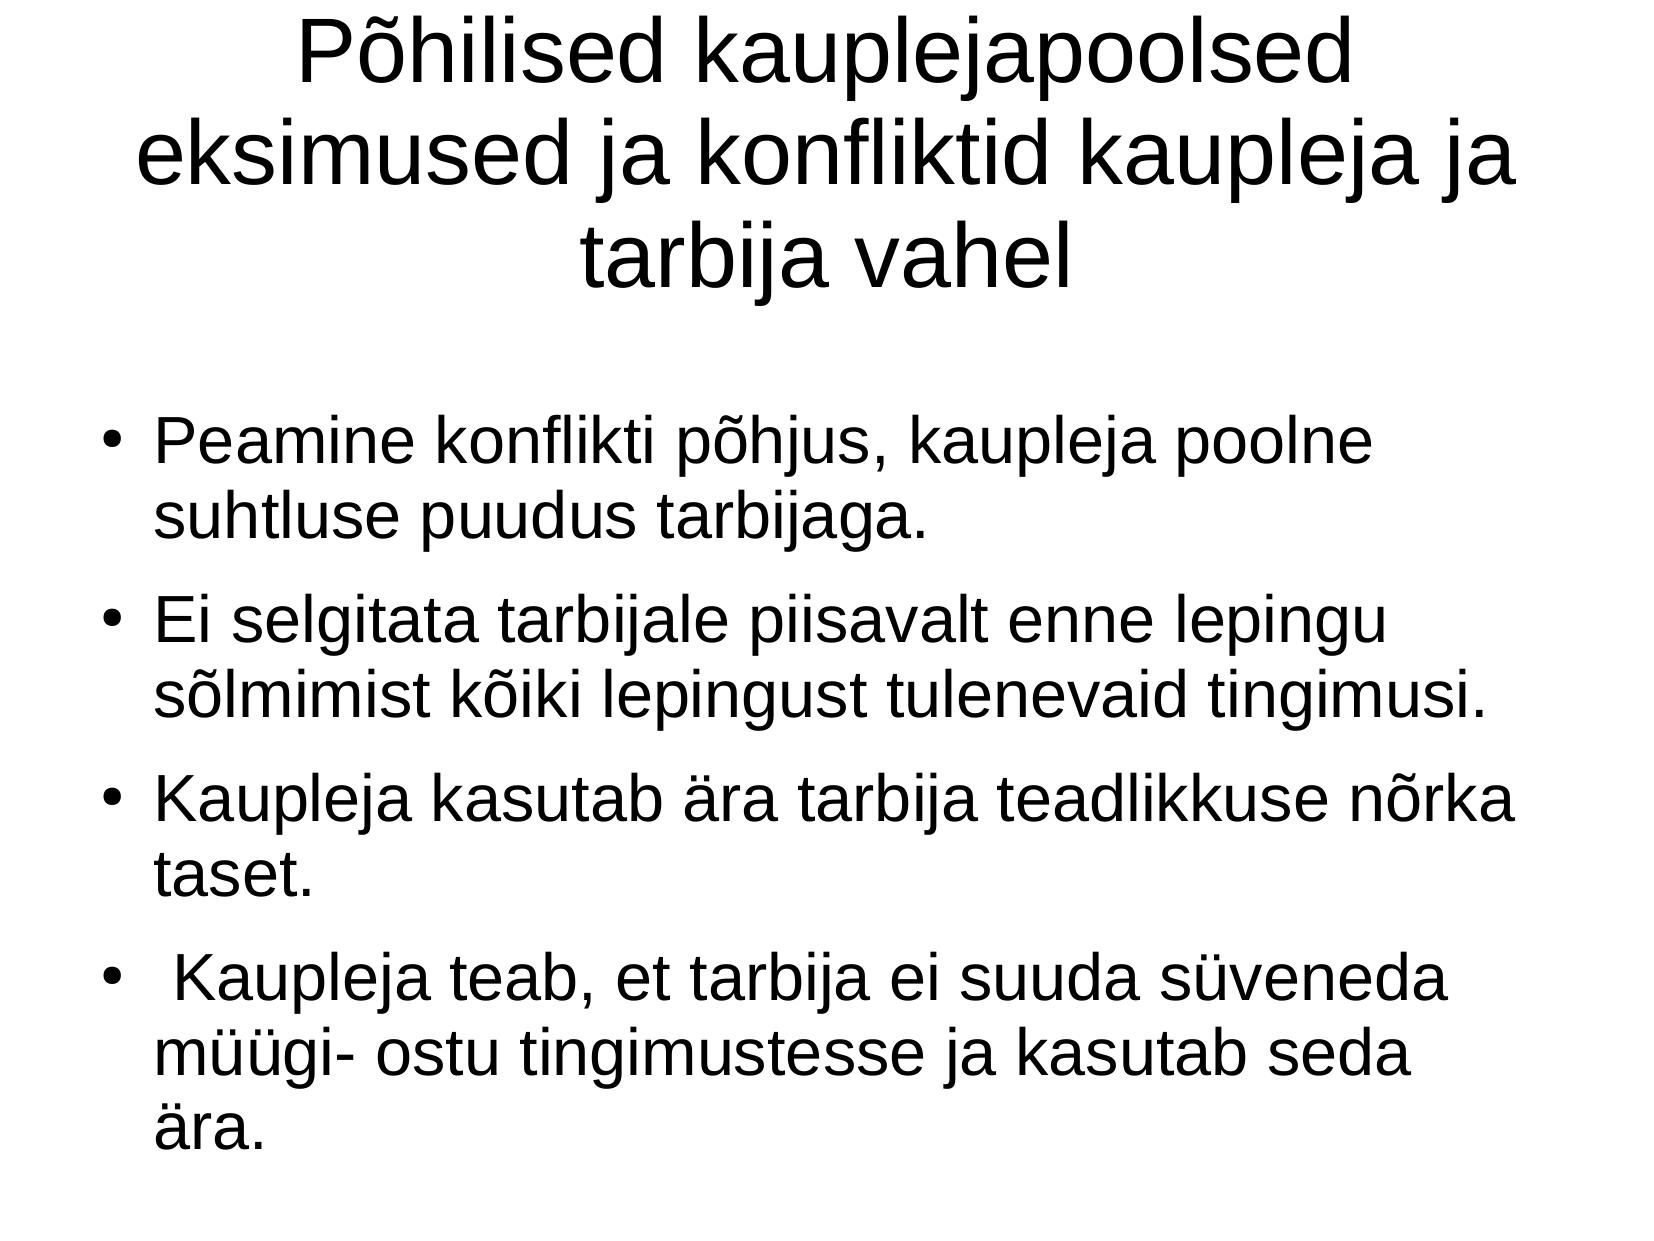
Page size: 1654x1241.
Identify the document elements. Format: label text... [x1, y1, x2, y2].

list Peamine konflikti põhjus, kaupleja poolne suhtluse puudus tarbijaga. Ei selgitata tarbijale piisavalt enne lepingu sõlmimist kõiki lepingust tulenevaid tingimusi. Kaupleja kasutab ära tarbija teadlikkuse nõrka taset. Kaupleja teab, et tarbija ei suuda süveneda müügi- ostu tingimustesse ja kasutab seda ära. [82, 402, 1538, 1123]
title Põhilised kauplejapoolsed eksimused ja konfliktid kaupleja ja tarbija vahel [82, 0, 1571, 307]
